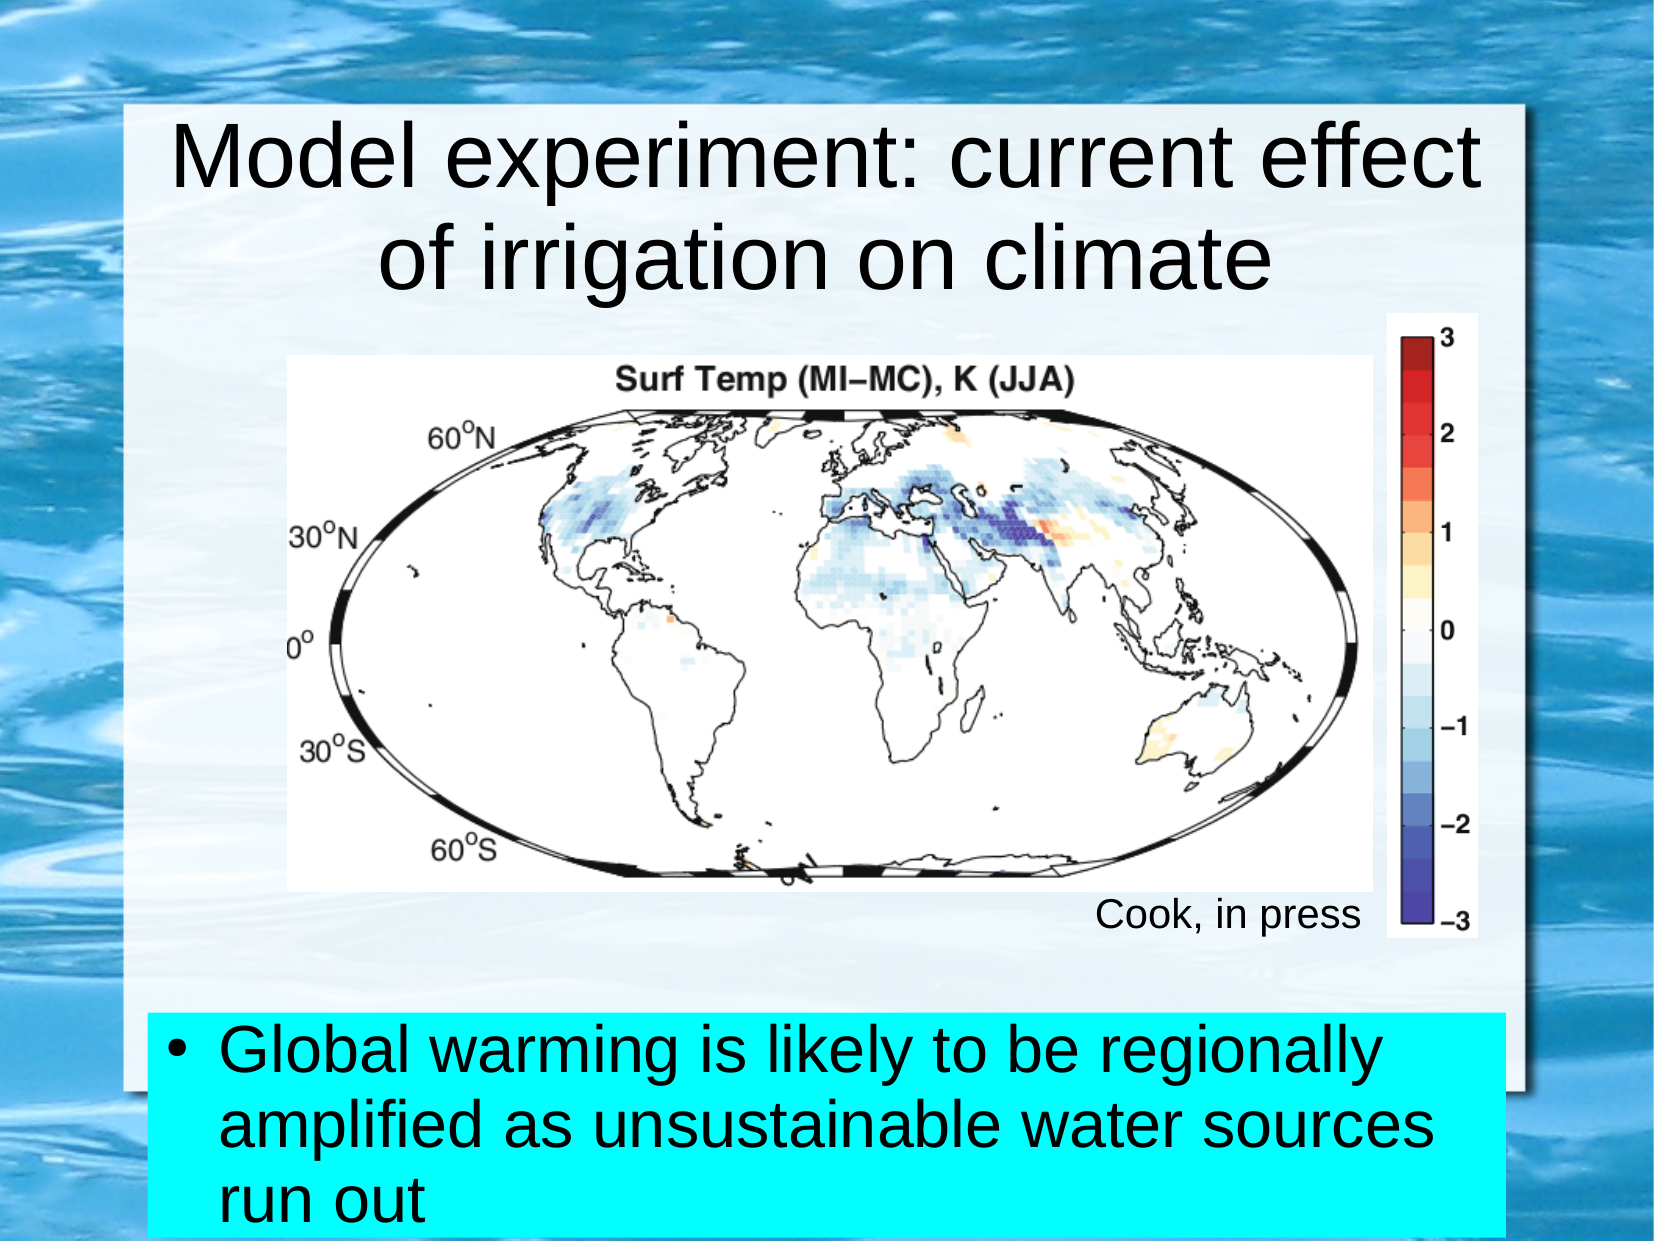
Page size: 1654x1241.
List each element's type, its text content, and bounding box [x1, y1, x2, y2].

picture [0, 0, 1654, 1241]
list Global warming is likely to be regionally amplified as unsustainable water sources run out [147, 1012, 1506, 1238]
text_box Cook, in press [1094, 890, 1463, 938]
title Model experiment: current effect of irrigation on climate [147, 104, 1506, 310]
